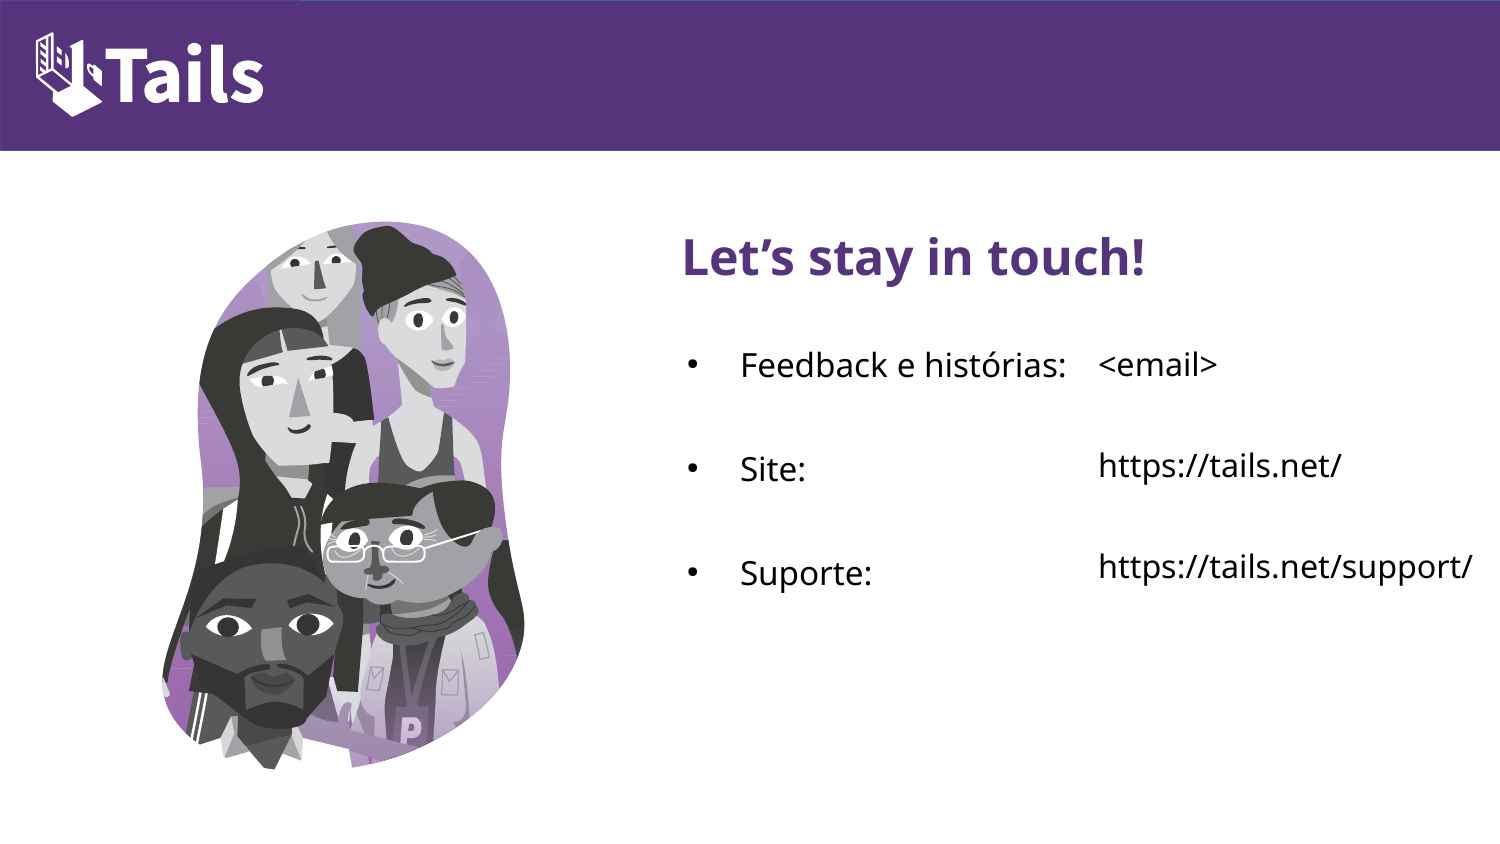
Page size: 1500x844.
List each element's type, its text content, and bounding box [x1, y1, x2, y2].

picture [155, 214, 532, 778]
list <email> https://tails.net/ https://tails.net/support/ [1029, 335, 1485, 605]
list Feedback e histórias: Site: Suporte: [669, 335, 1029, 605]
title Let’s stay in touch! [680, 197, 1426, 314]
